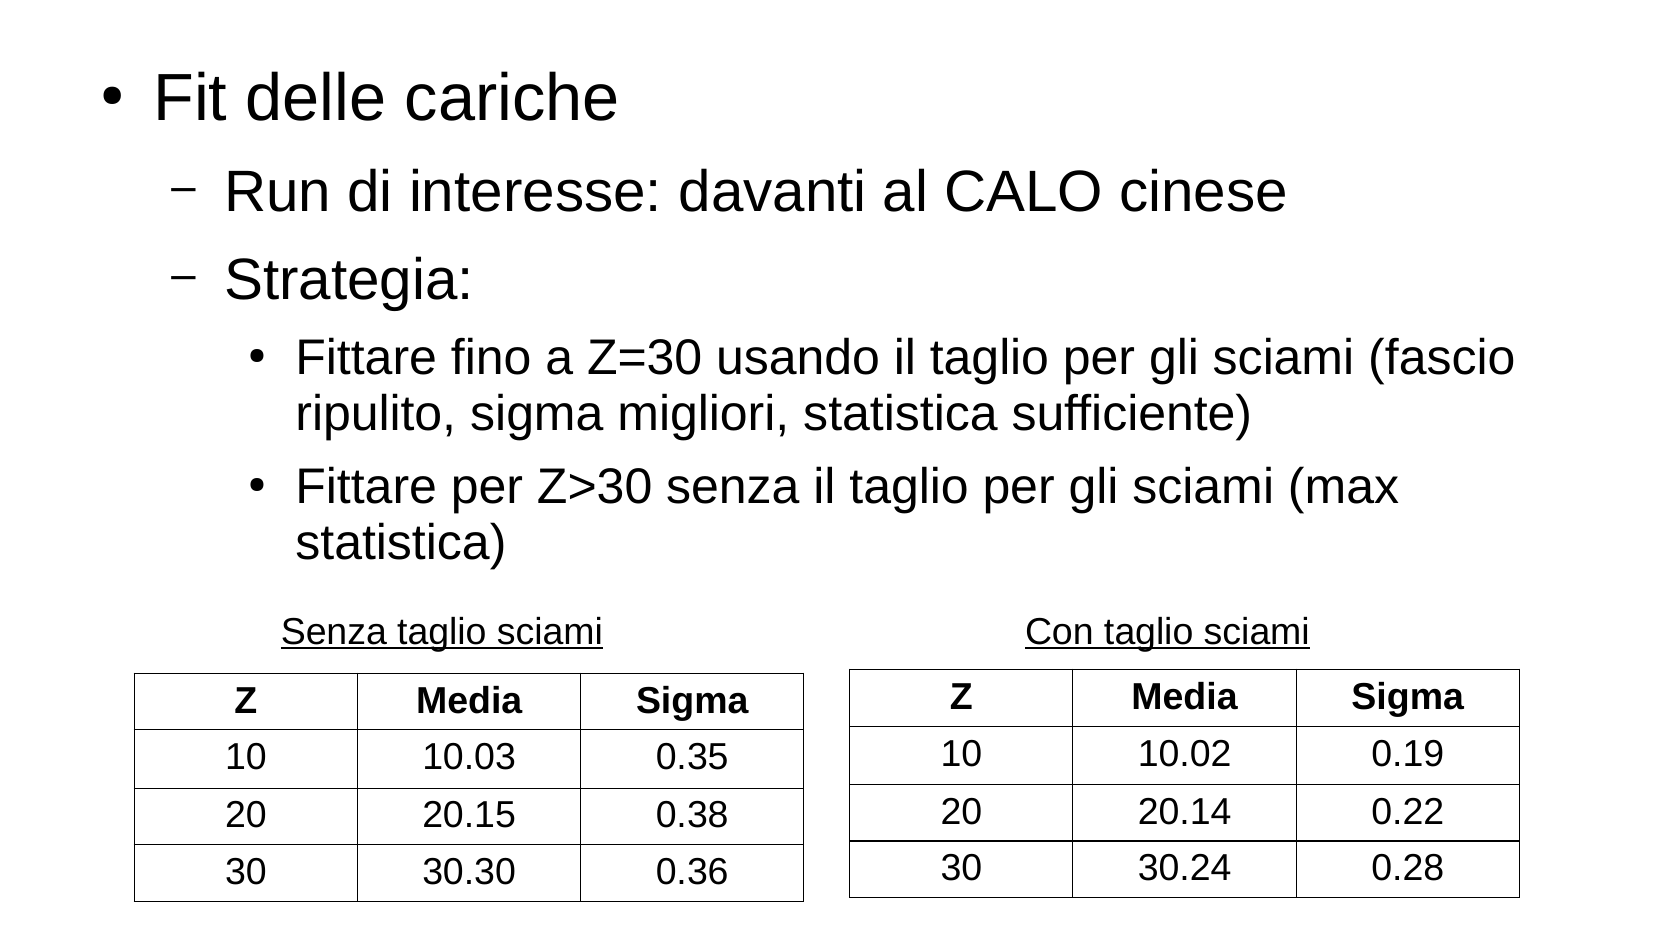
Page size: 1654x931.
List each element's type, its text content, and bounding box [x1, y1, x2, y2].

table_header Z [850, 670, 1072, 726]
text_box Senza taglio sciami [266, 603, 702, 661]
table_cell 0.28 [1297, 842, 1519, 897]
table_header Sigma [581, 674, 803, 729]
table_cell 0.22 [1297, 785, 1519, 840]
table_cell 30 [135, 845, 357, 901]
table_cell 20.15 [358, 789, 580, 844]
table_cell 0.35 [581, 730, 803, 788]
table_header Z [135, 674, 357, 729]
table_cell 0.36 [581, 845, 803, 901]
table_cell 20.14 [1073, 785, 1296, 840]
table_cell 10 [135, 730, 357, 788]
list Fit delle cariche Run di interesse: davanti al CALO cinese Strategia: Fittare fino a Z=30 usando il taglio per gli sciami (fascio ripulito, sigma migliori, statistica sufficiente) Fittare per Z>30 senza il taglio per gli sciami (max statistica) [82, 60, 1571, 757]
table_cell 10.02 [1073, 727, 1296, 784]
table_cell 10.03 [358, 730, 580, 788]
table_header Sigma [1297, 670, 1519, 726]
table_cell 10 [850, 727, 1072, 784]
table_cell 30.30 [358, 845, 580, 901]
table_cell 0.38 [581, 789, 803, 844]
table_cell 30.24 [1073, 842, 1296, 897]
table_header Media [1073, 670, 1296, 726]
table_cell 20 [850, 785, 1072, 840]
table_cell 30 [850, 842, 1072, 897]
table_cell 0.19 [1297, 727, 1519, 784]
table_cell 20 [135, 789, 357, 844]
text_box Con taglio sciami [1010, 603, 1446, 661]
table_header Media [358, 674, 580, 729]
